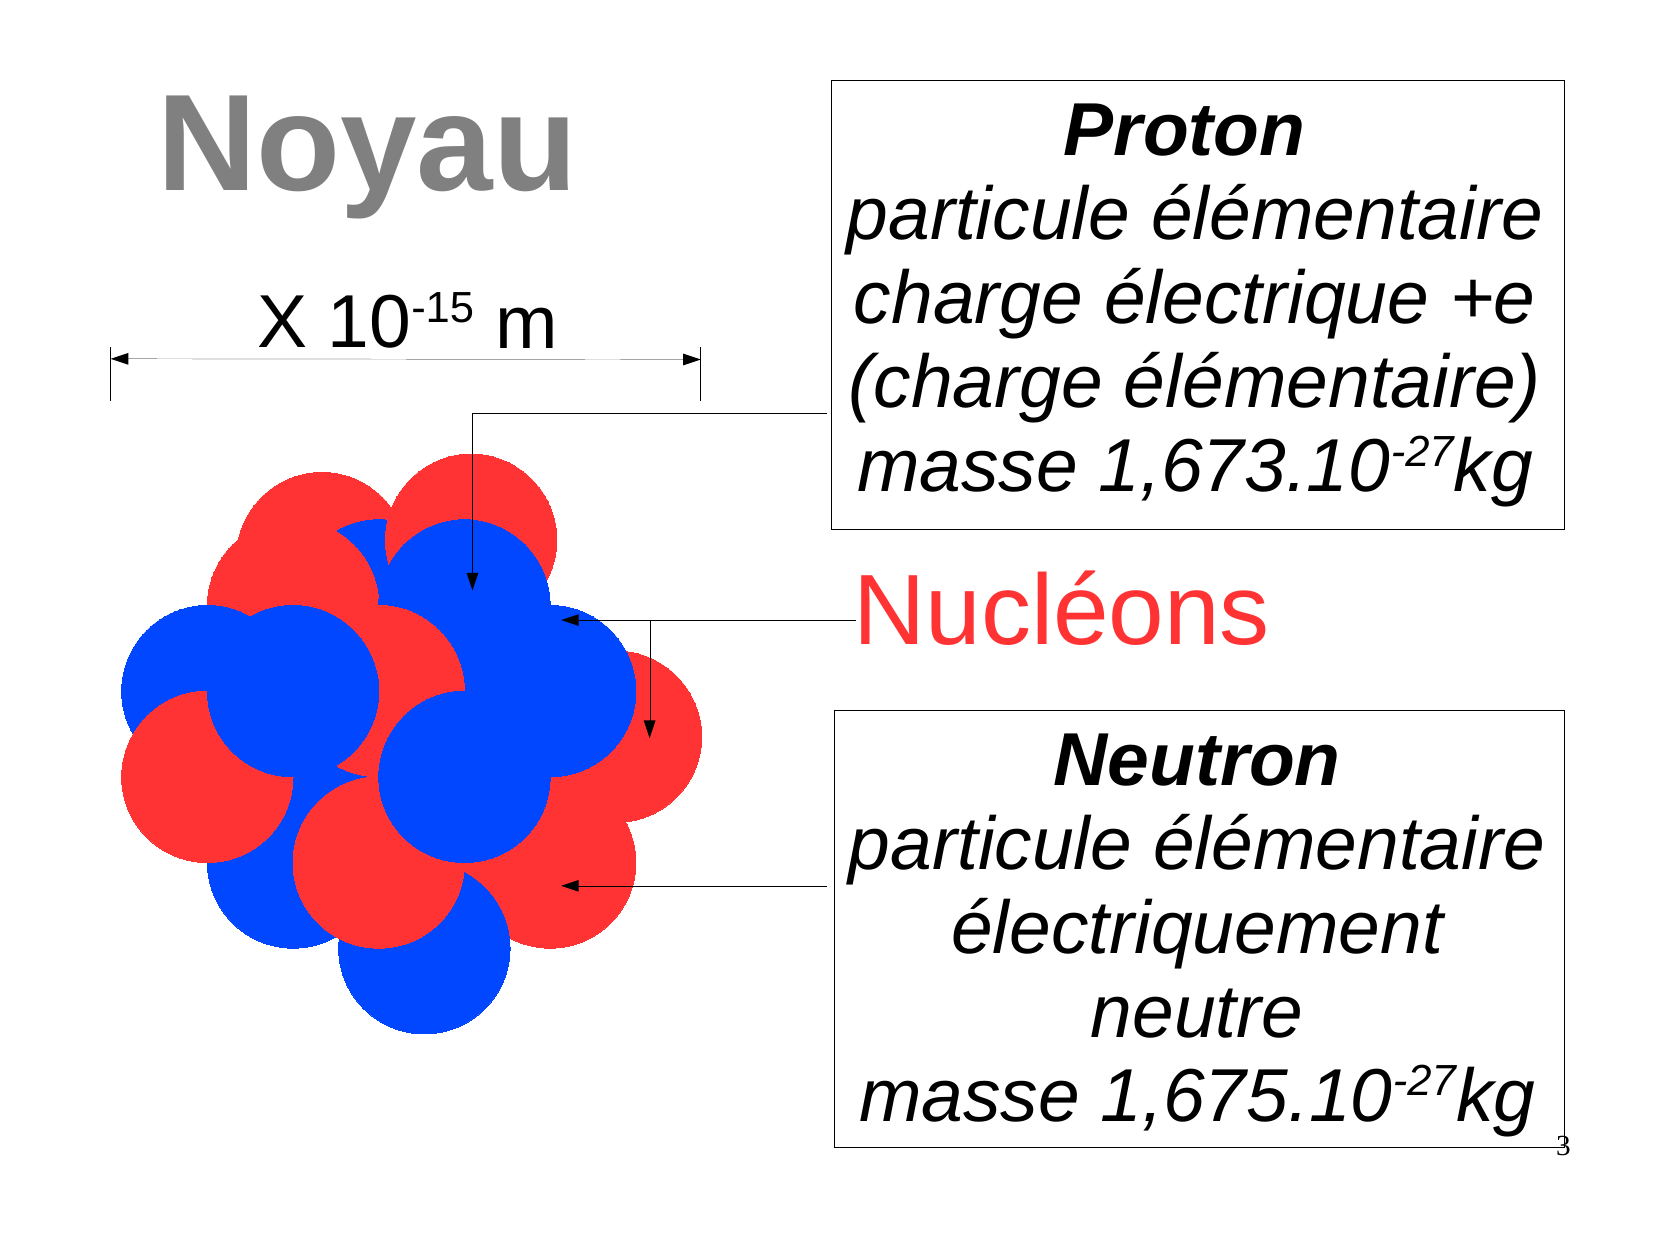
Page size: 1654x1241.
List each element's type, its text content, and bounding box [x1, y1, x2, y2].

text_box Neutron particule élémentaire électriquement neutre masse 1,675.10-27kg [834, 710, 1565, 1148]
text_box Noyau [142, 59, 621, 252]
text_box Nucléons [838, 546, 1292, 675]
text_box [121, 454, 702, 1034]
text_box Proton particule élémentaire charge électrique +e (charge élémentaire) masse 1,673.10-27kg [831, 80, 1565, 530]
